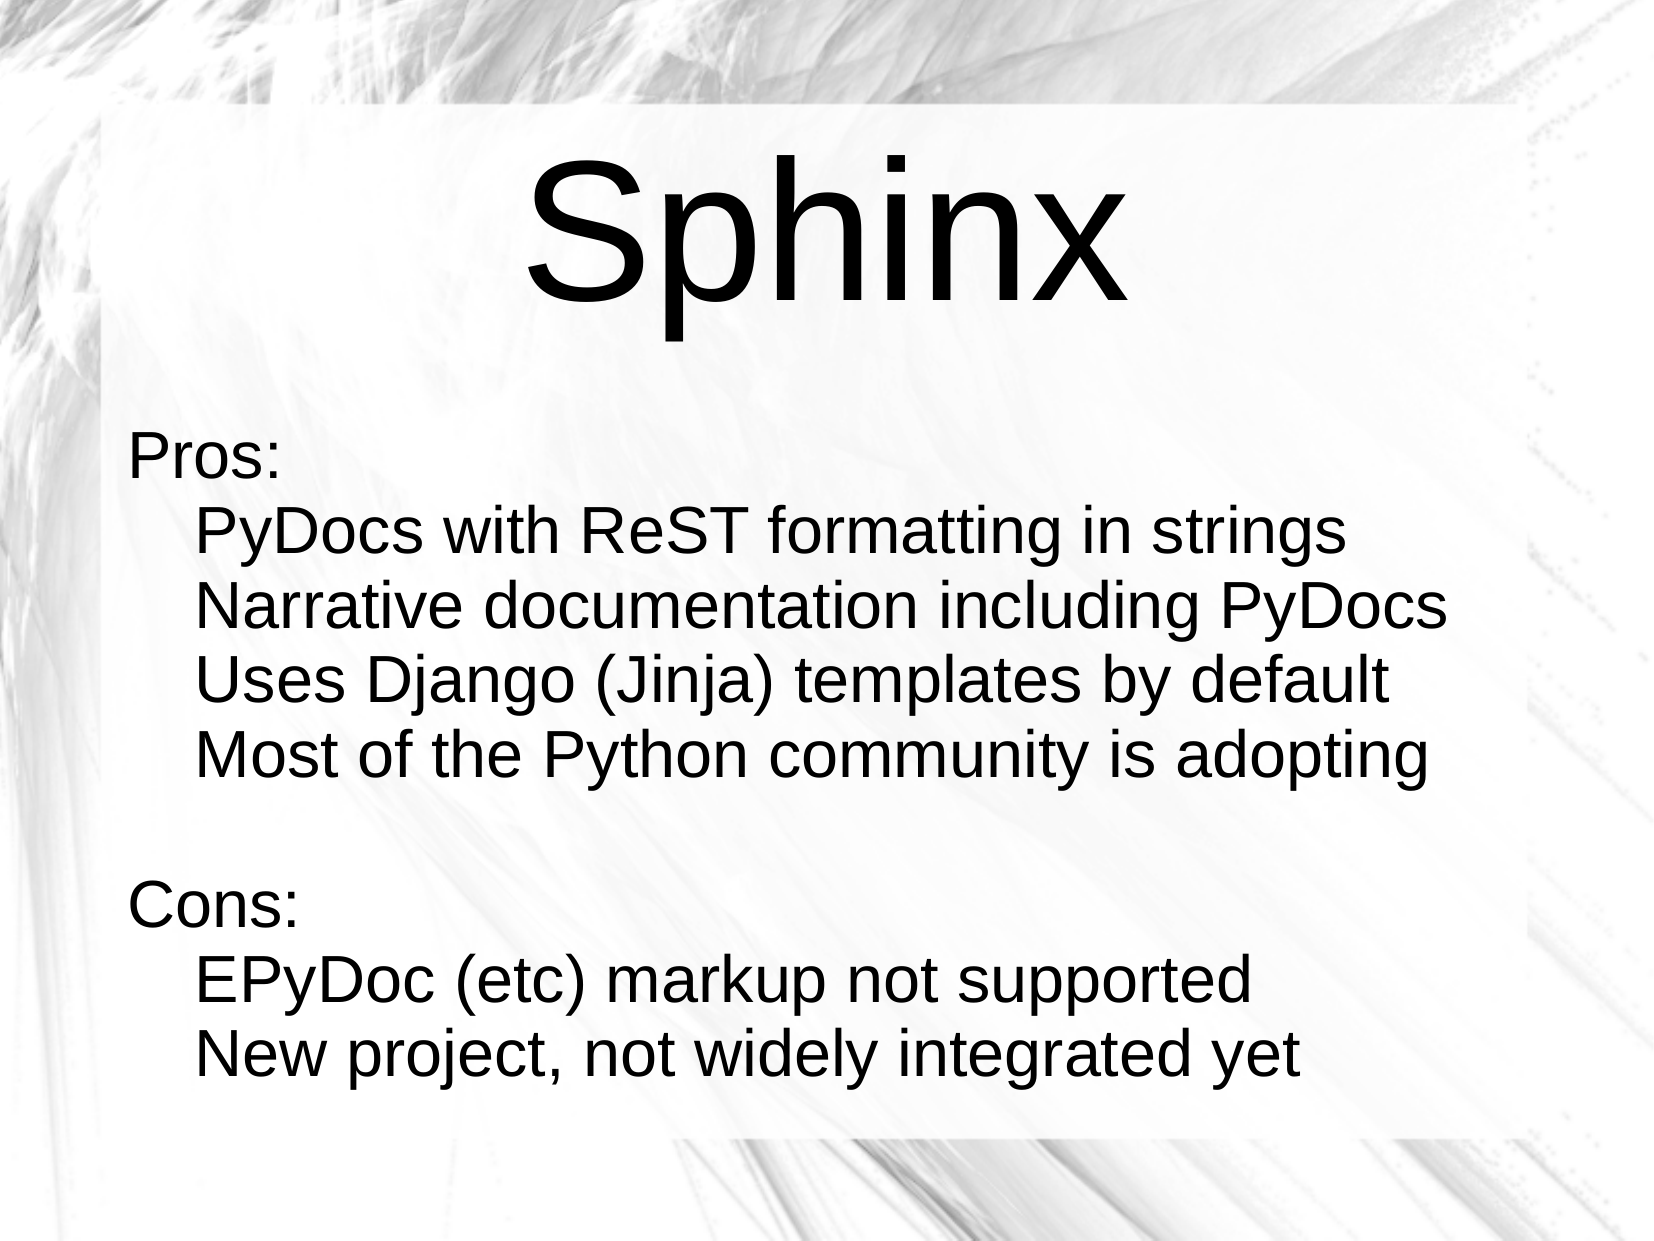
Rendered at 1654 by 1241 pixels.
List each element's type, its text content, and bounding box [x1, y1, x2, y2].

text_box Sphinx Pros: PyDocs with ReST formatting in strings Narrative documentation including PyDocs Uses Django (Jinja) templates by default Most of the Python community is adopting Cons: EPyDoc (etc) markup not supported New project, not widely integrated yet [112, 112, 1538, 1099]
picture [0, 0, 1654, 1241]
